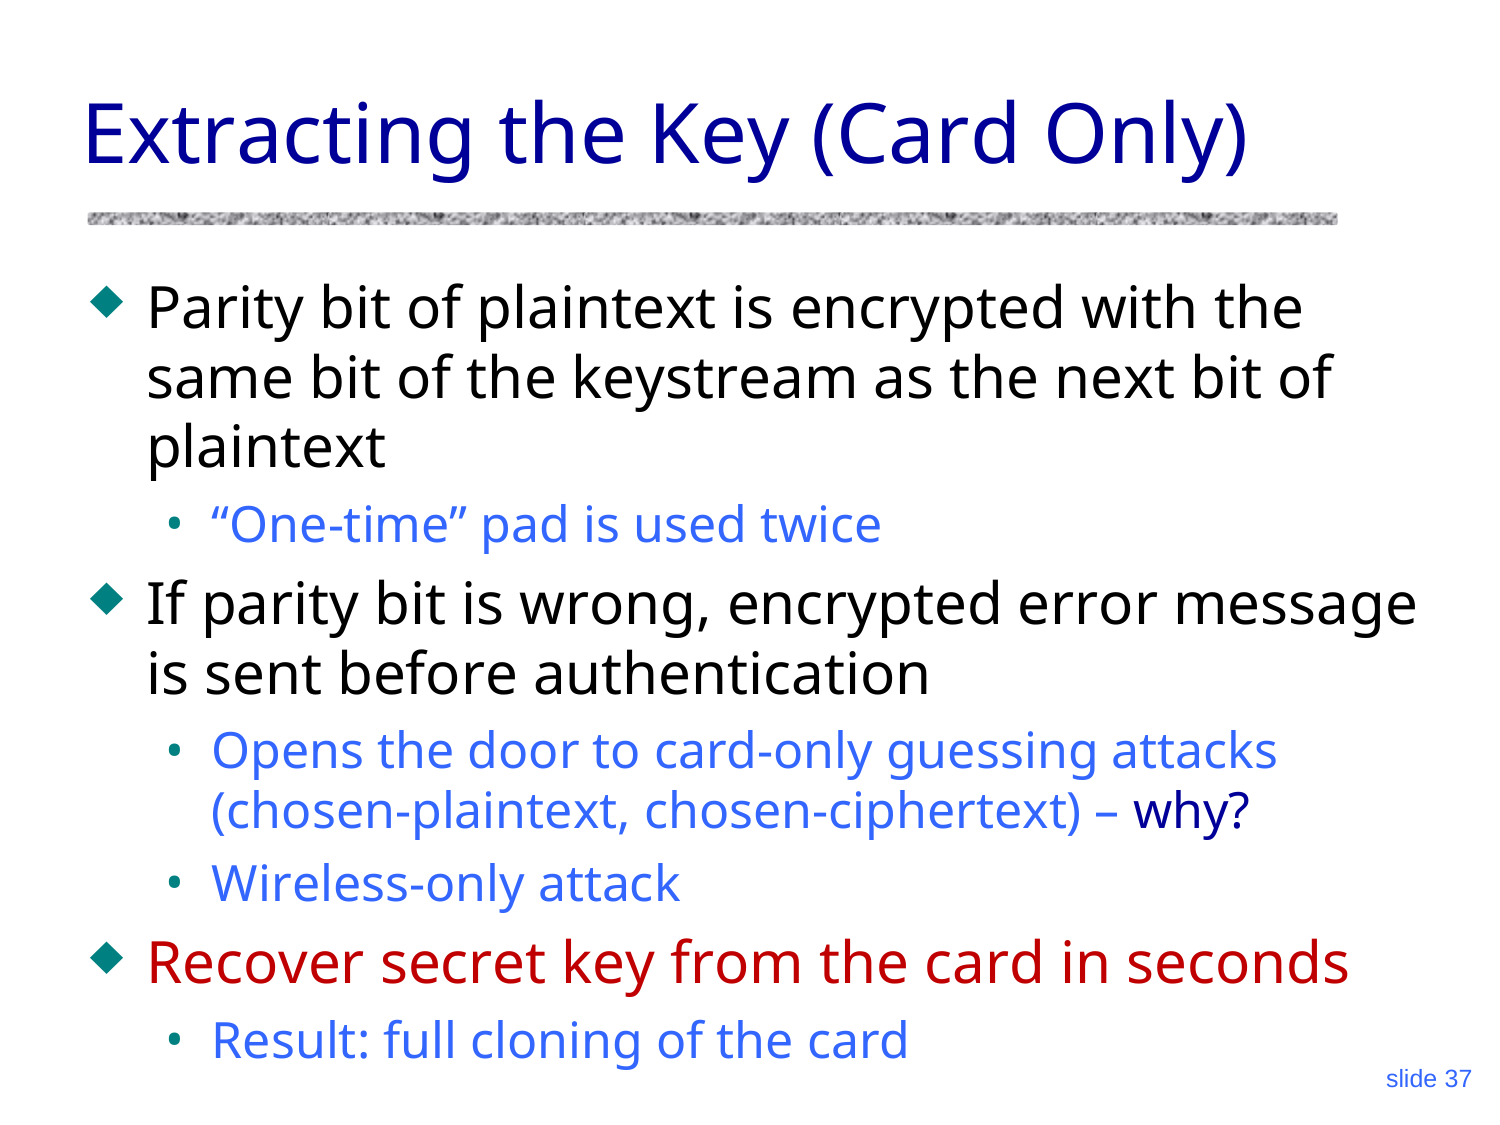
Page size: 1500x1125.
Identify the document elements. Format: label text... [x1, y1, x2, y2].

text_box slide <number> [1174, 1025, 1488, 1101]
picture [87, 212, 1338, 226]
title Extracting the Key (Card Only) [66, 37, 1342, 188]
list Parity bit of plaintext is encrypted with the same bit of the keystream as the next bit of plaintext “One-time” pad is used twice If parity bit is wrong, encrypted error message is sent before authentication Opens the door to card-only guessing attacks (chosen-plaintext, chosen-ciphertext) – why? Wireless-only attack Recover secret key from the card in seconds Result: full cloning of the card [75, 262, 1438, 1088]
